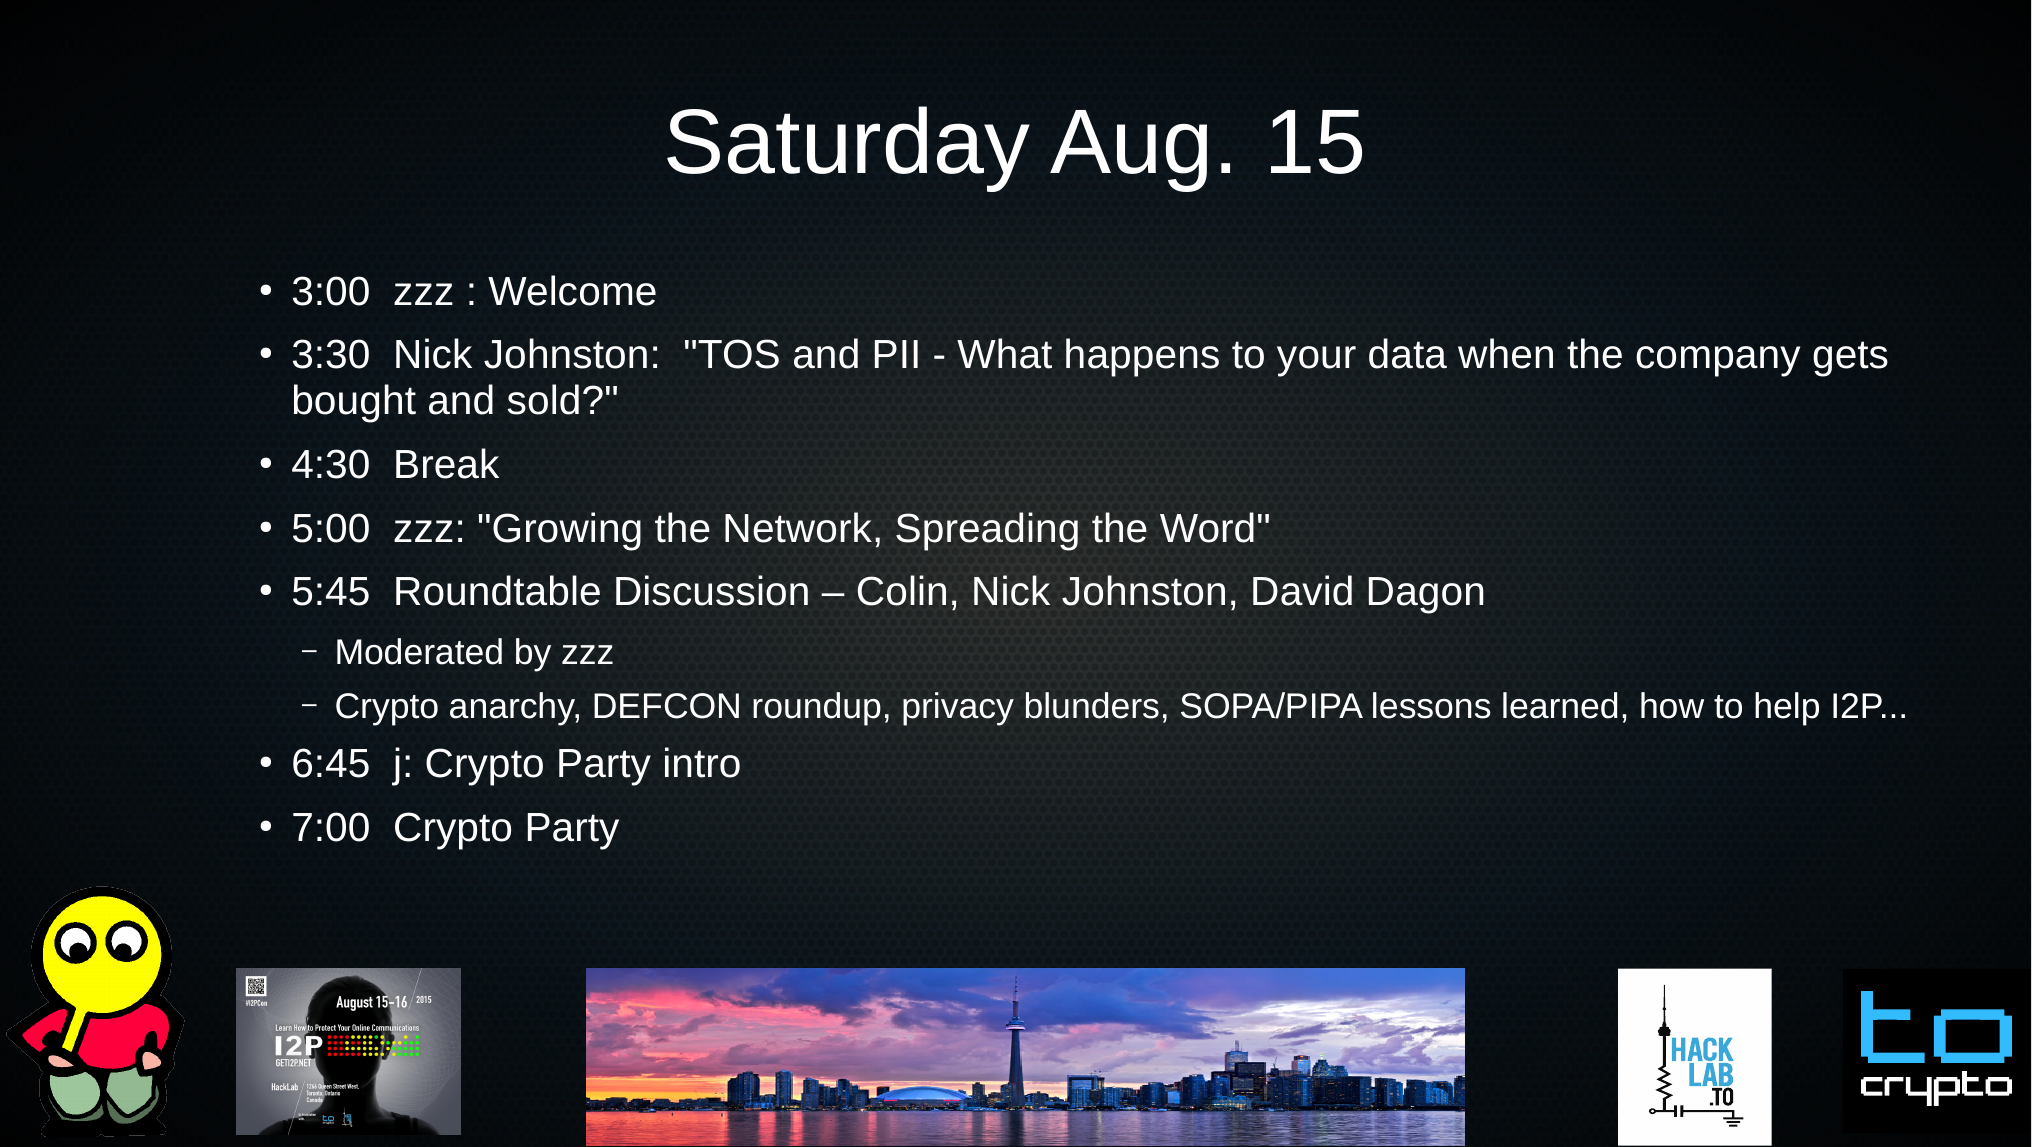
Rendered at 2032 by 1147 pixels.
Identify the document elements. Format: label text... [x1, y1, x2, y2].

list 3:00 zzz : Welcome 3:30 Nick Johnston: "TOS and PII - What happens to your data when the company gets bought and sold?" 4:30 Break 5:00 zzz: "Growing the Network, Spreading the Word" 5:45 Roundtable Discussion – Colin, Nick Johnston, David Dagon Moderated by zzz Crypto anarchy, DEFCON roundup, privacy blunders, SOPA/PIPA lessons learned, how to help I2P... 6:45 j: Crypto Party intro 7:00 Crypto Party [248, 268, 1938, 863]
title Saturday Aug. 15 [101, 45, 1930, 237]
picture [0, 0, 2032, 1147]
